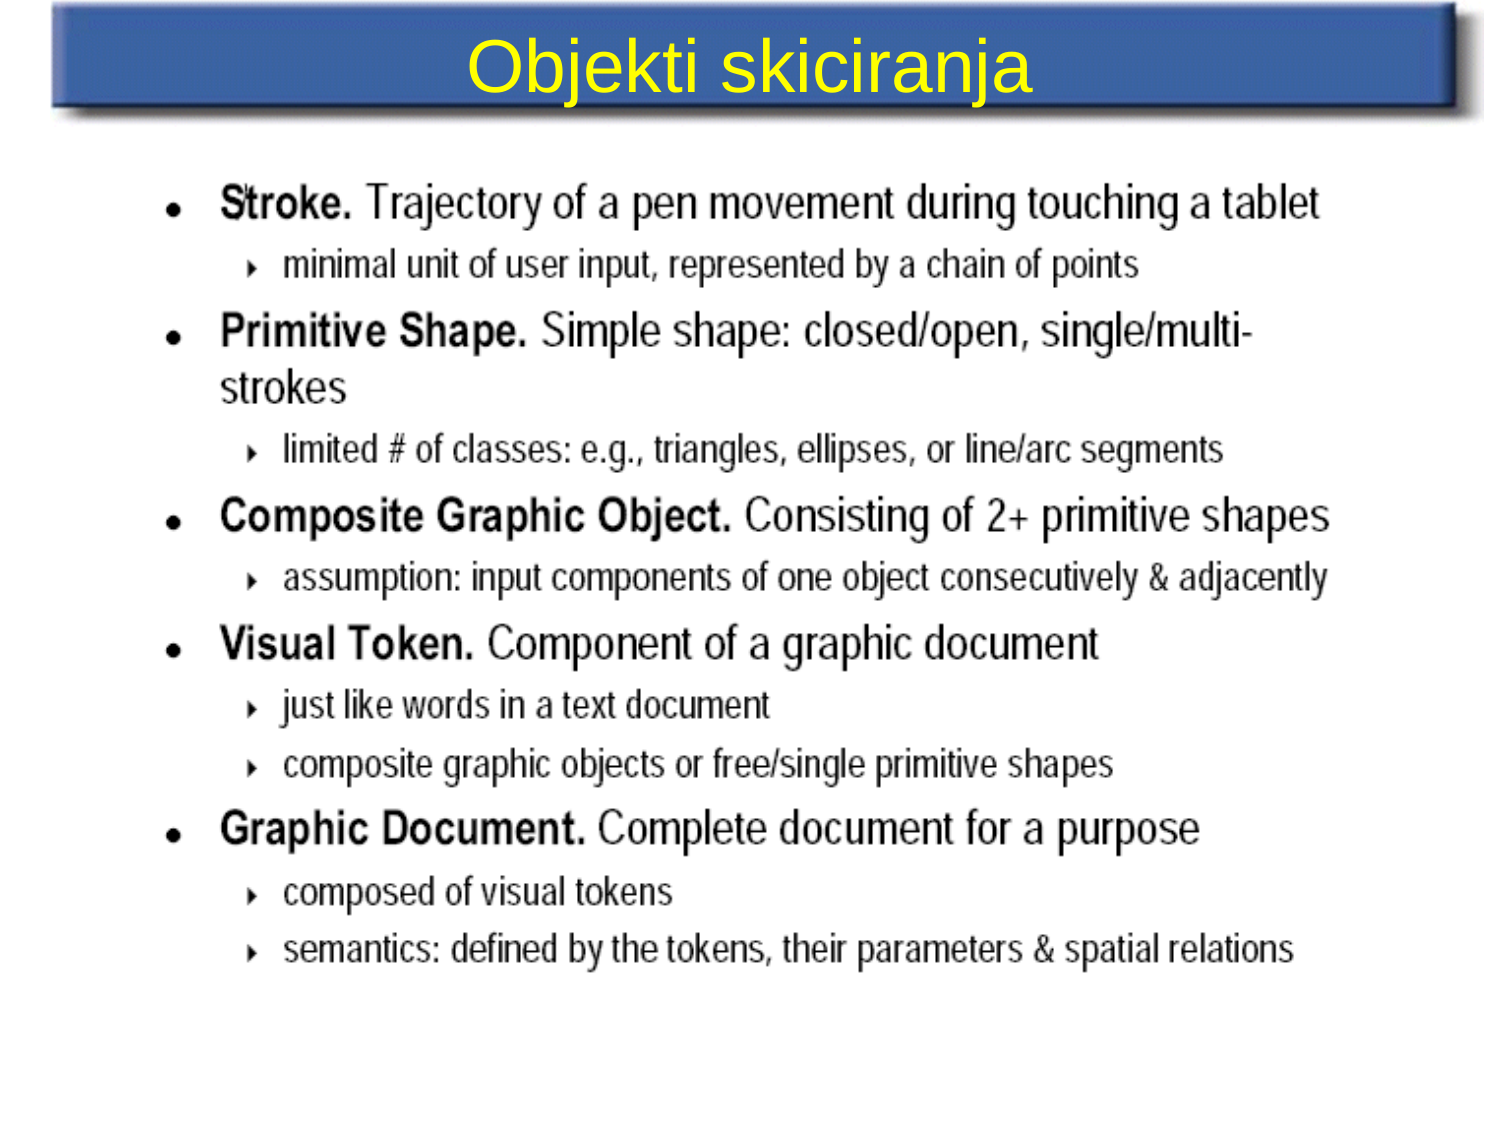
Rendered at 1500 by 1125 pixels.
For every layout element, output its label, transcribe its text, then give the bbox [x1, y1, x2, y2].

picture [159, 166, 1412, 1007]
picture [50, 0, 1484, 127]
title Objekti skiciranja [75, 0, 1426, 126]
